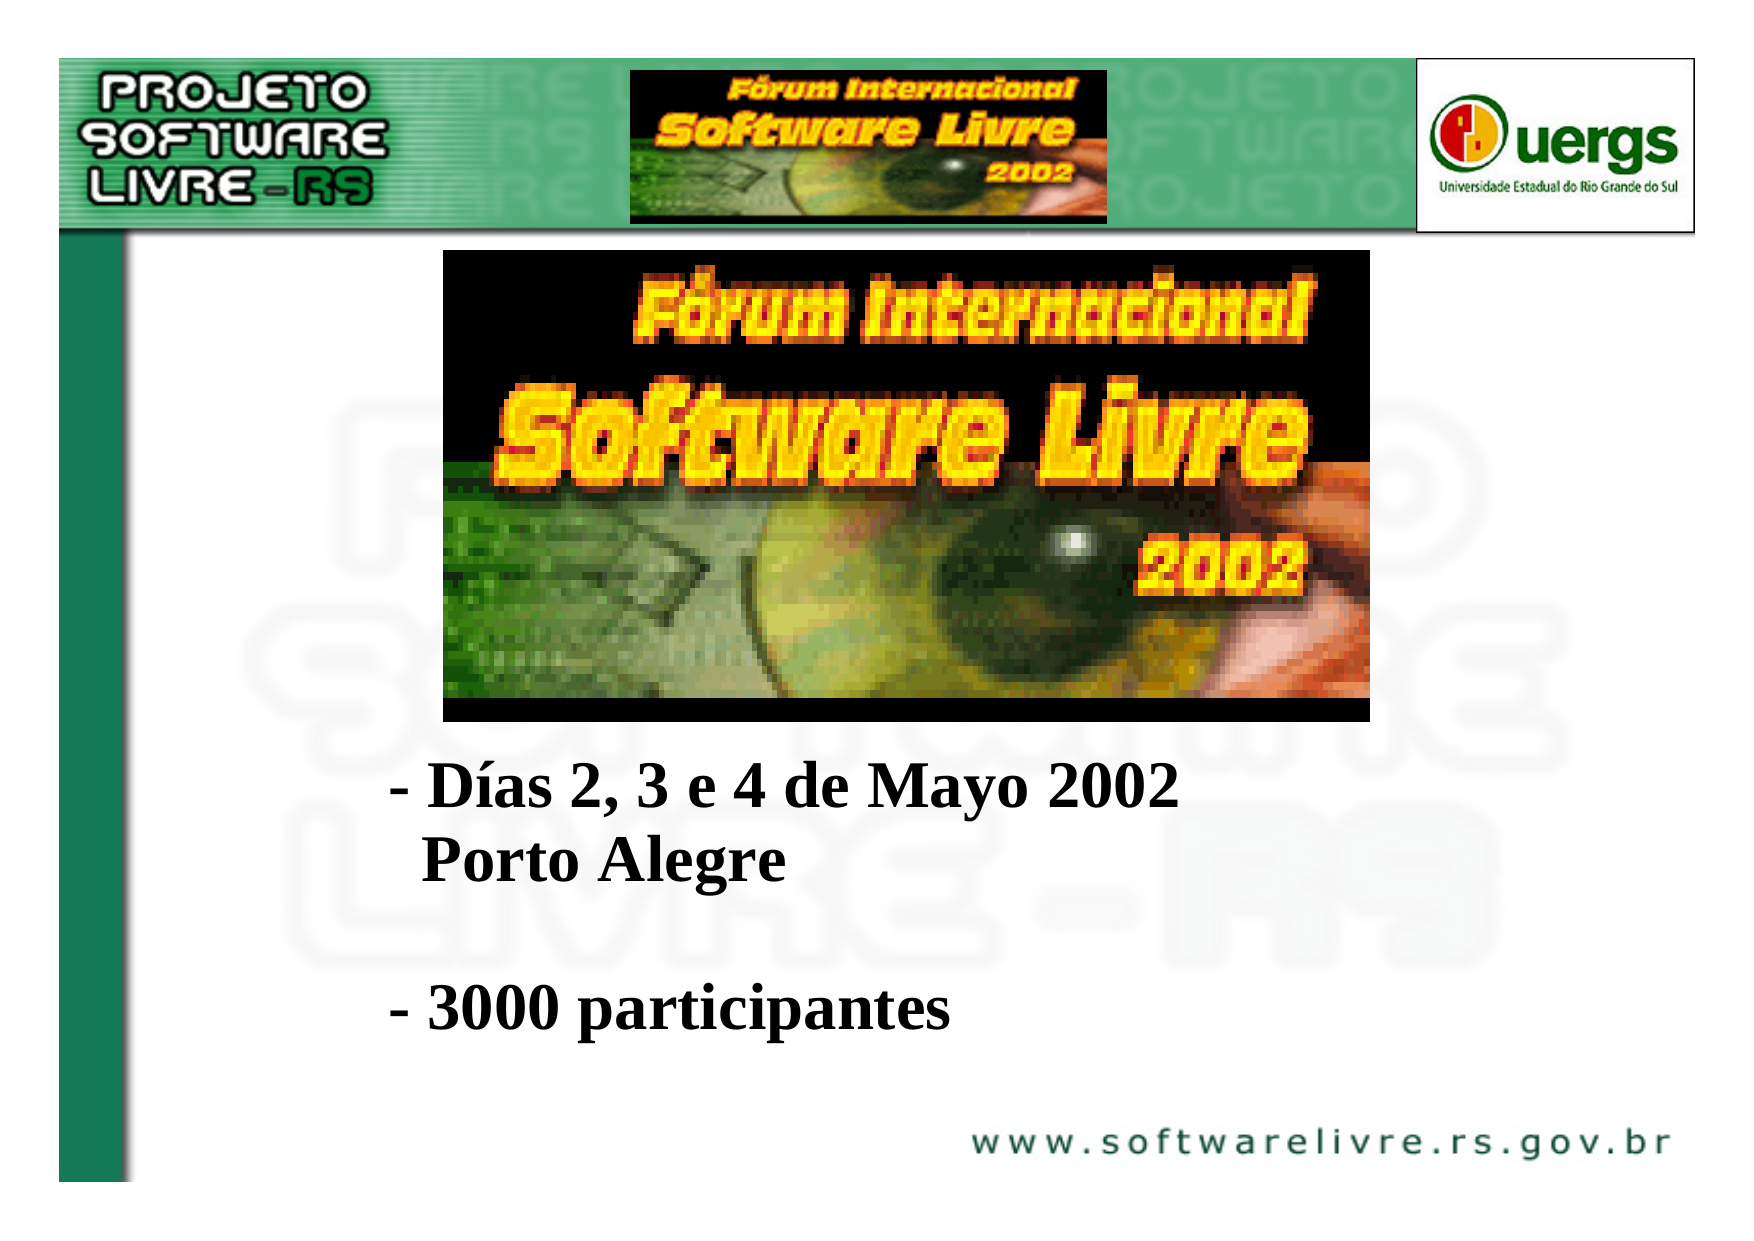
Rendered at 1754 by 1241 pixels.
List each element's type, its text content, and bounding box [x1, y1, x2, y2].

text_box - Días 2, 3 e 4 de Mayo 2002 Porto Alegre - 3000 participantes [388, 747, 1585, 1208]
picture [59, 58, 1695, 1182]
